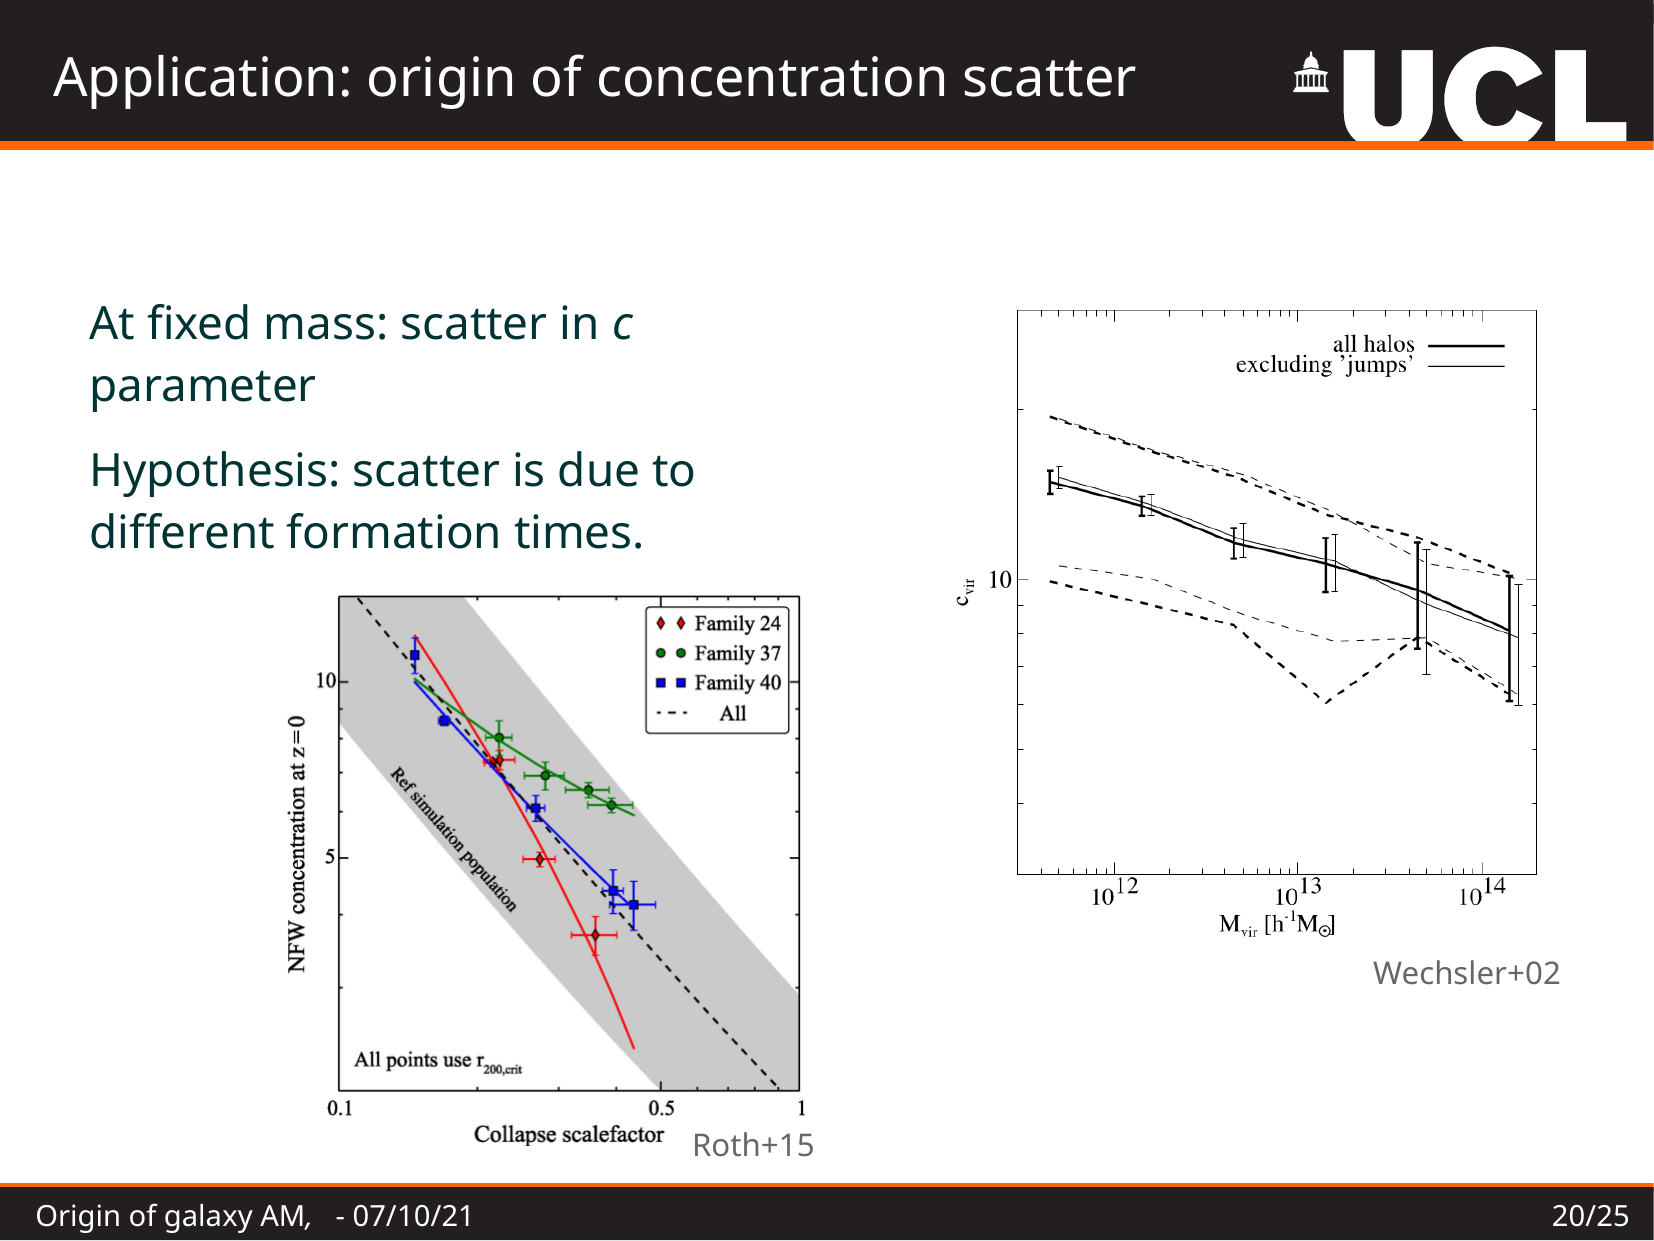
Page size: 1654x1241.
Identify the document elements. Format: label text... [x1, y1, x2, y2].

picture [276, 578, 815, 1146]
list At fixed mass: scatter in c parameter Hypothesis: scatter is due to different formation times. [89, 290, 816, 567]
title Application: origin of concentration scatter [0, 0, 1329, 152]
text_box Wechsler+02 [1358, 947, 1552, 999]
text_box Roth+15 [677, 1118, 815, 1170]
picture [944, 290, 1545, 942]
